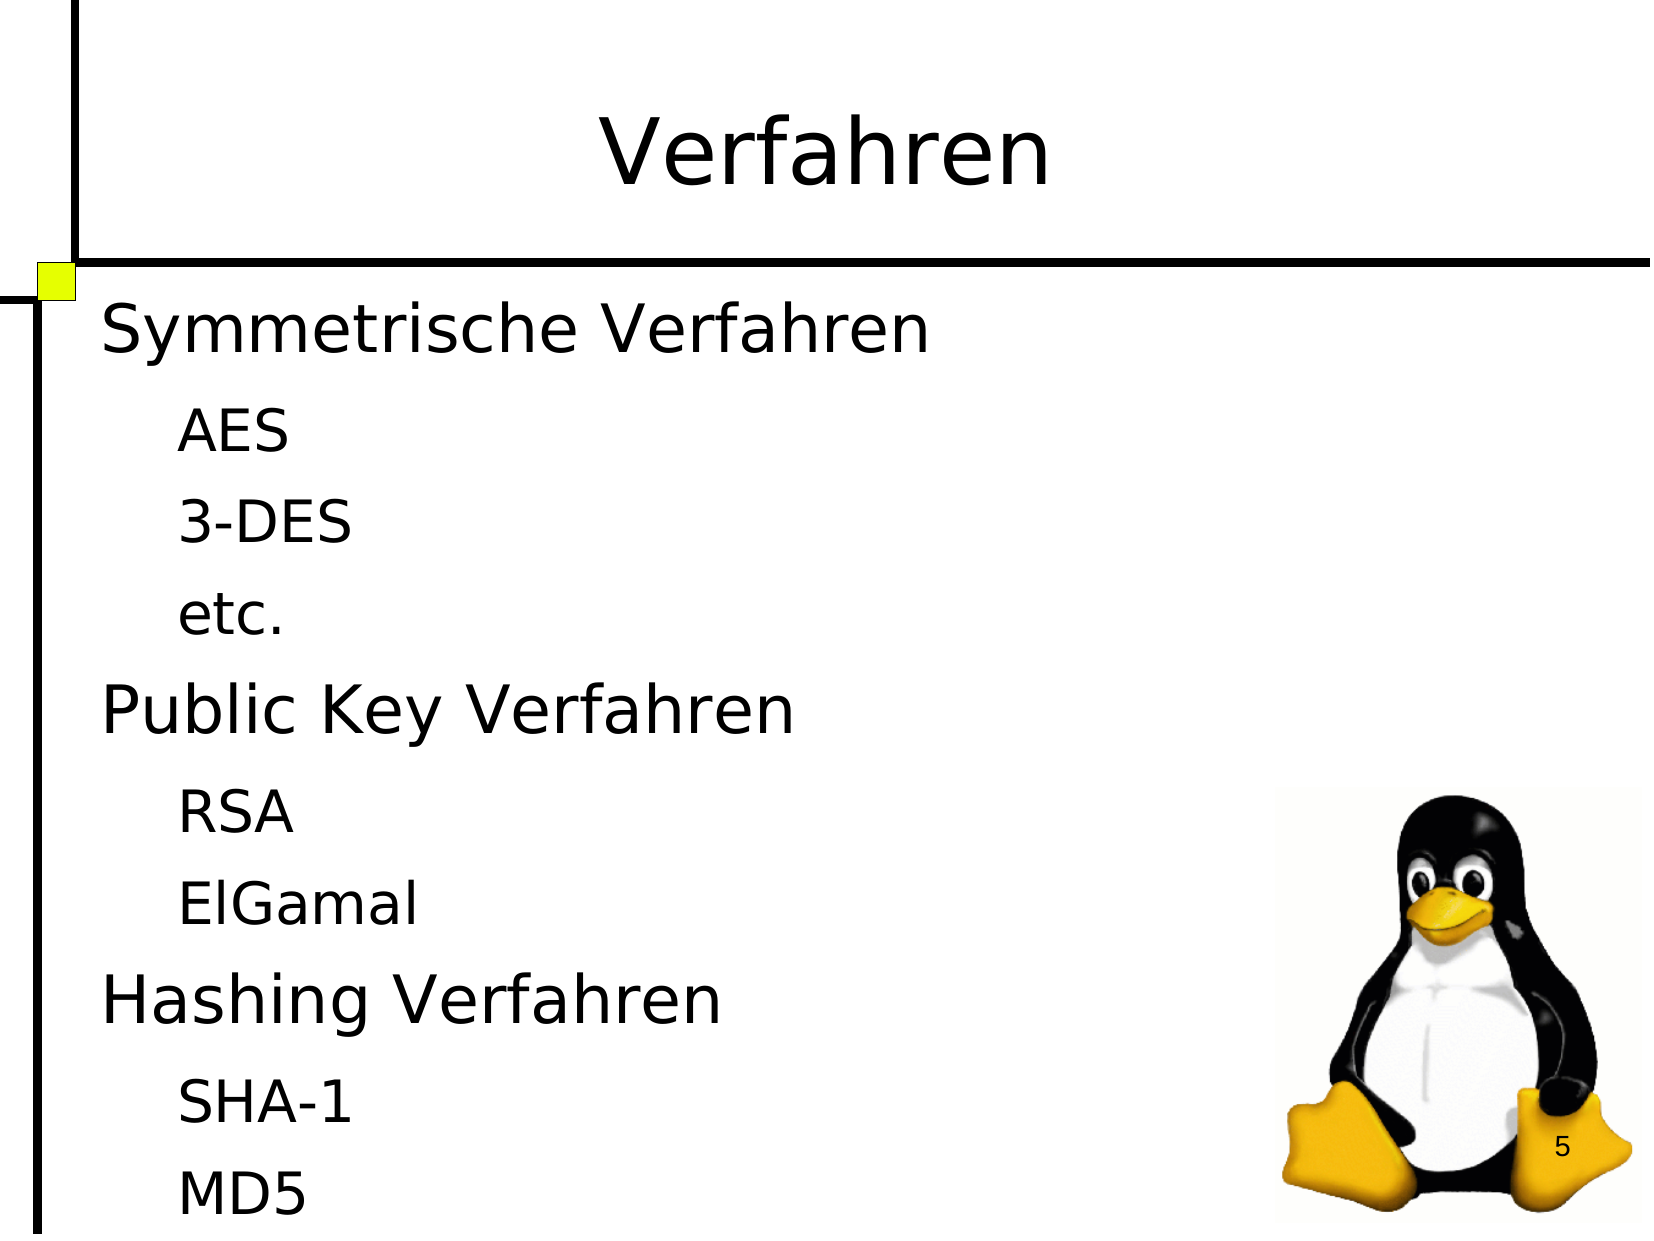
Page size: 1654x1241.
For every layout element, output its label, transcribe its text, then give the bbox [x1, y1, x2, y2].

title Verfahren [82, 49, 1571, 257]
picture [1571, 787, 1642, 1223]
list Symmetrische Verfahren AES 3-DES etc. Public Key Verfahren RSA ElGamal Hashing Verfahren SHA-1 MD5 [82, 290, 1571, 1229]
